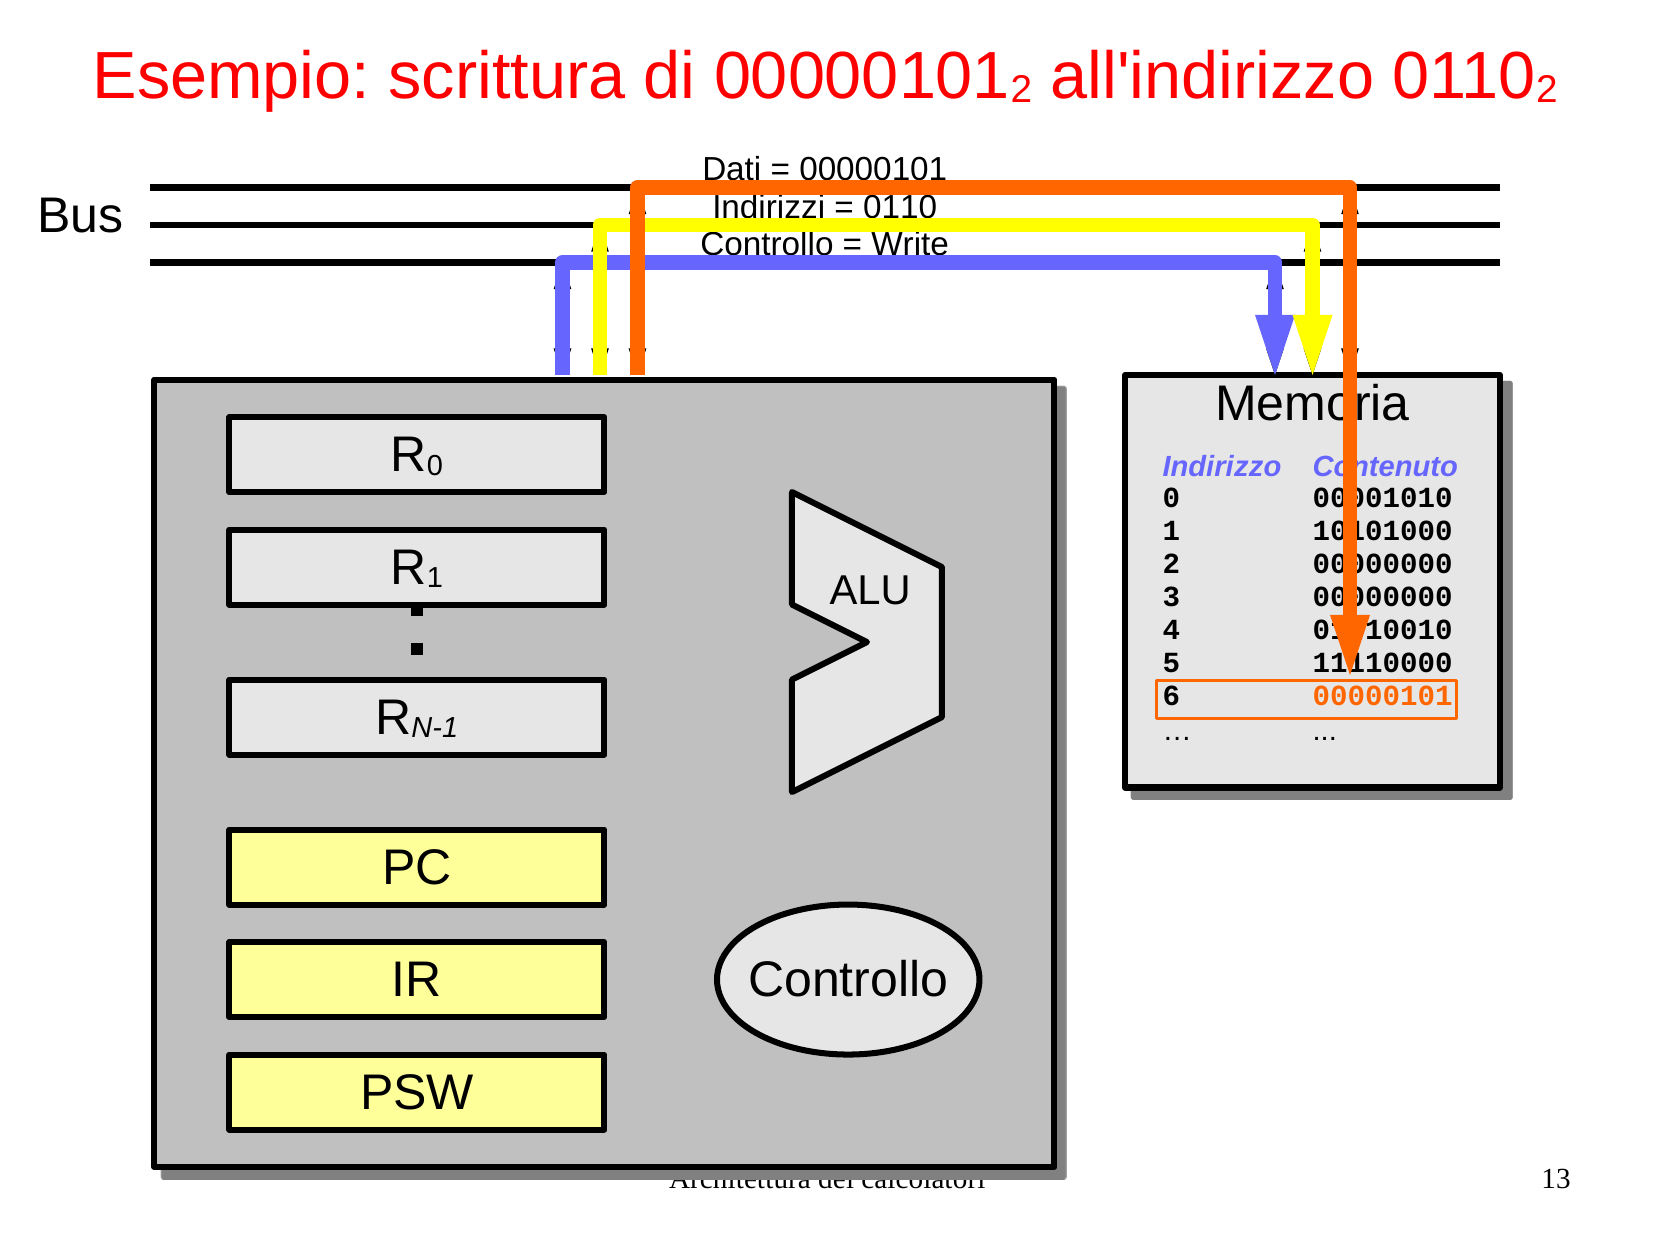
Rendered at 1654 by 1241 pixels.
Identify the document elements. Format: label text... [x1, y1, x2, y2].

text_box Indirizzo Contenuto 0 00001010 1 10101000 2 00000000 3 00000000 4 01010010 5 11110000 6 00000101 … ... [1162, 682, 1455, 717]
text_box ALU [829, 567, 928, 624]
text_box PC [229, 829, 605, 905]
text_box PSW [229, 1054, 605, 1130]
text_box Bus [37, 187, 124, 244]
title Esempio: scrittura di 000001012 all'indirizzo 01102 [75, 26, 1576, 124]
text_box R0 [229, 417, 605, 493]
text_box Memoria [1333, 396, 1343, 417]
text_box Indirizzo Contenuto 0 00001010 1 10101000 2 00000000 3 00000000 4 01010010 5 11110000 6 00000101 … ... [1162, 450, 1463, 751]
text_box Memoria [1125, 375, 1501, 788]
text_box RN-1 [229, 679, 605, 755]
text_box [154, 379, 1055, 1168]
text_box IR [229, 942, 605, 1018]
text_box Controllo [716, 904, 980, 1055]
text_box Memoria [1158, 682, 1162, 717]
text_box R1 [229, 529, 605, 605]
